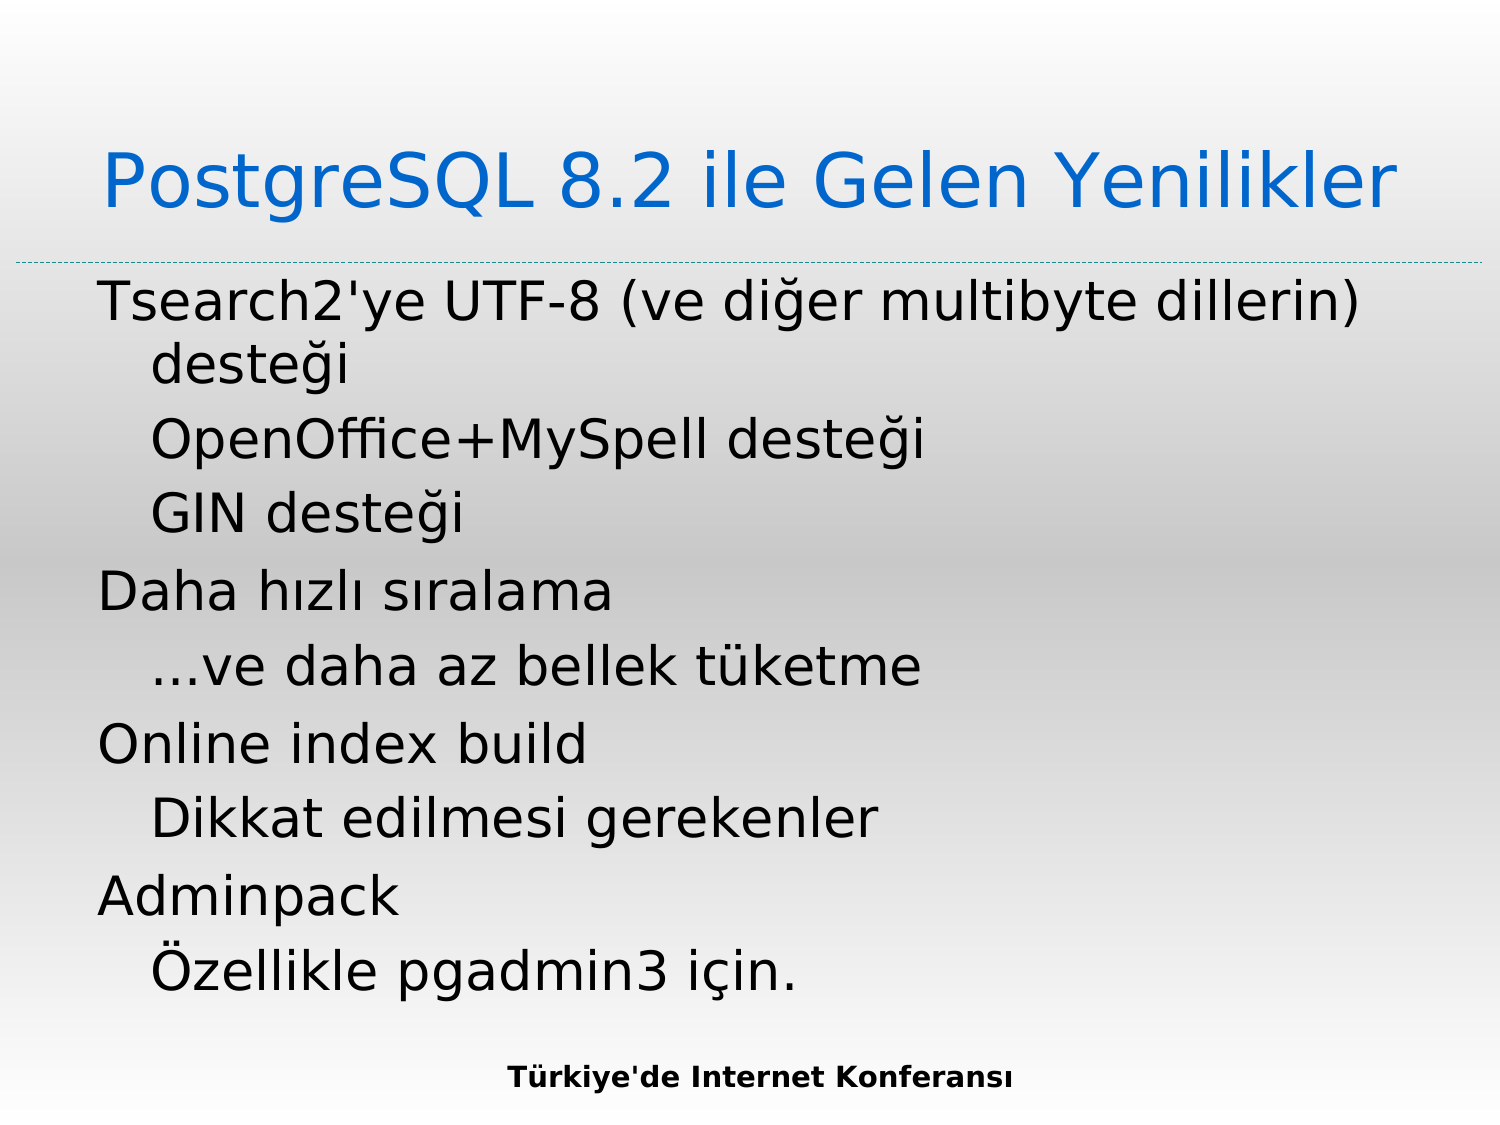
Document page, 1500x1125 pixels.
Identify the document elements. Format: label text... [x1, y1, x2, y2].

title PostgreSQL 8.2 ile Gelen Yenilikler [0, 0, 1500, 225]
list Tsearch2'ye UTF-8 (ve diğer multibyte dillerin) desteği OpenOffice+MySpell desteği GIN desteği Daha hızlı sıralama ...ve daha az bellek tüketme Online index build Dikkat edilmesi gerekenler Adminpack Özellikle pgadmin3 için. [0, 270, 1500, 1004]
